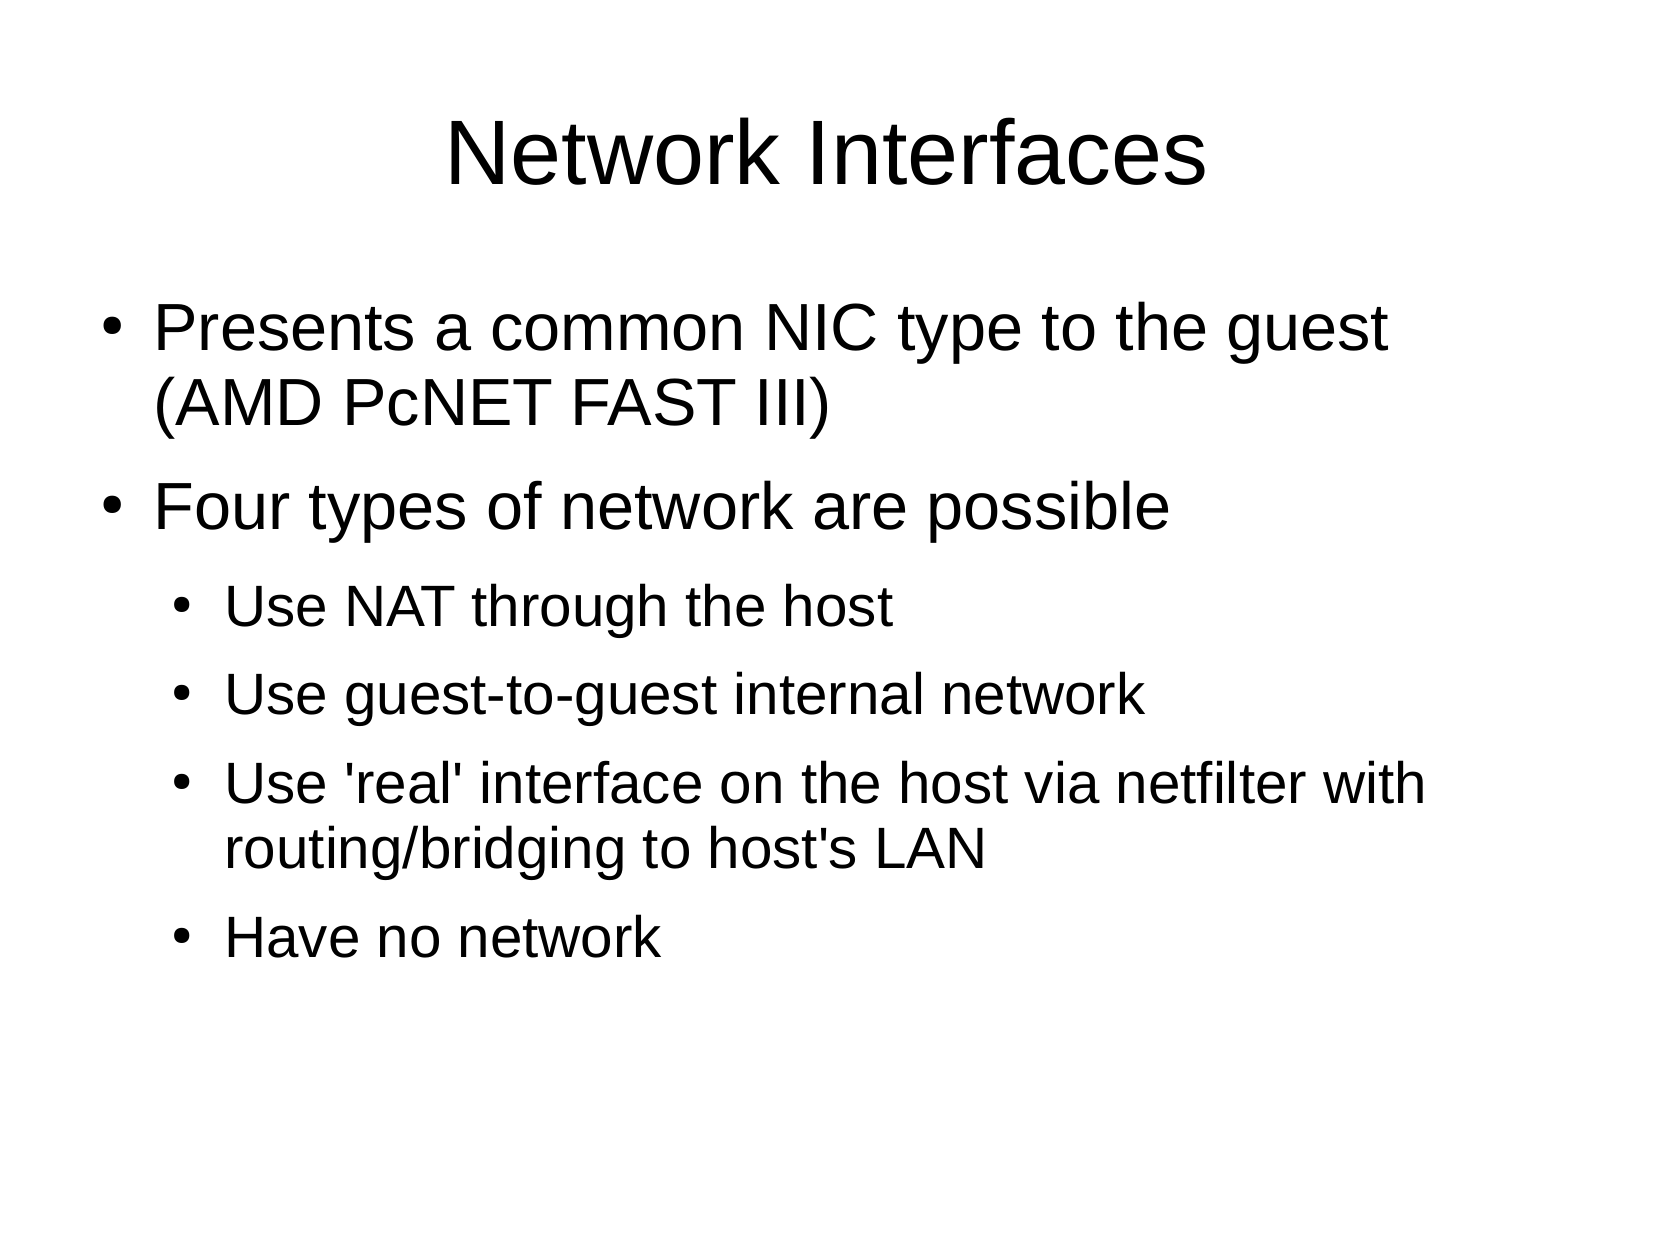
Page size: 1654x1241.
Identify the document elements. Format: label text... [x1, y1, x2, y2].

list Presents a common NIC type to the guest (AMD PcNET FAST III) Four types of network are possible Use NAT through the host Use guest-to-guest internal network Use 'real' interface on the host via netfilter with routing/bridging to host's LAN Have no network [82, 290, 1571, 1094]
title Network Interfaces [82, 56, 1571, 250]
